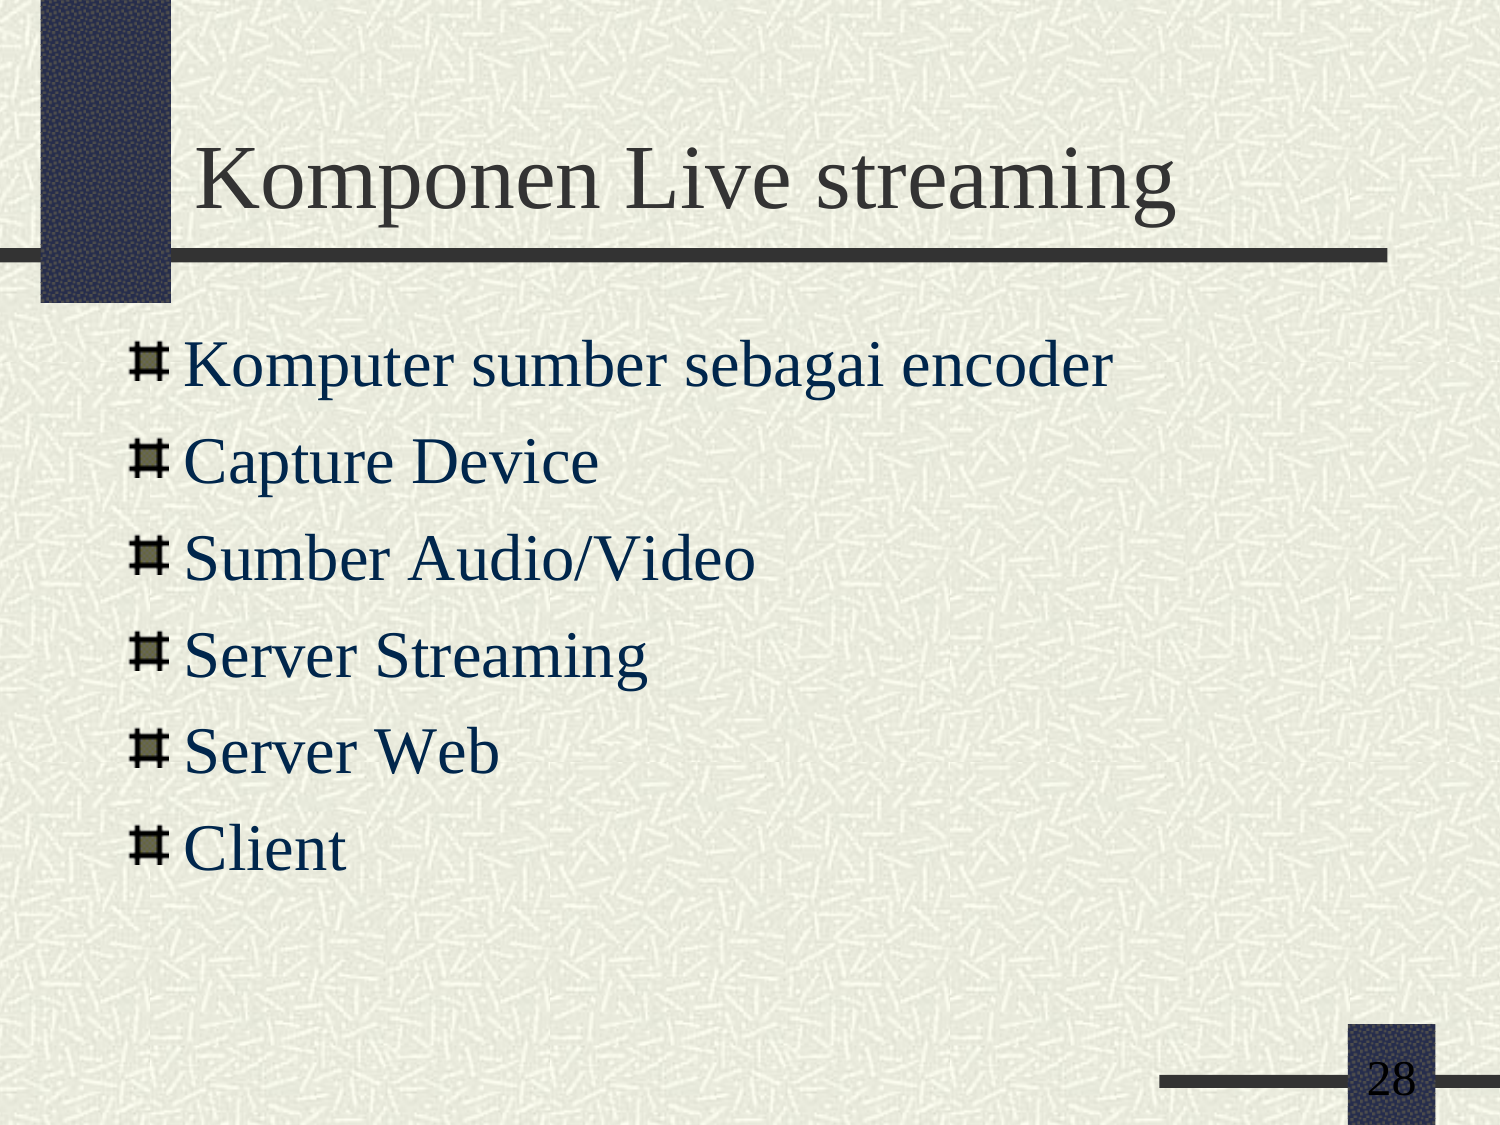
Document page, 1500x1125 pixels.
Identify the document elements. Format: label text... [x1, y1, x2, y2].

title Komponen Live streaming [179, 46, 1455, 235]
picture [0, 0, 1500, 1125]
list Komputer sumber sebagai encoder Capture Device Sumber Audio/Video Server Streaming Server Web Client [112, 312, 1388, 965]
